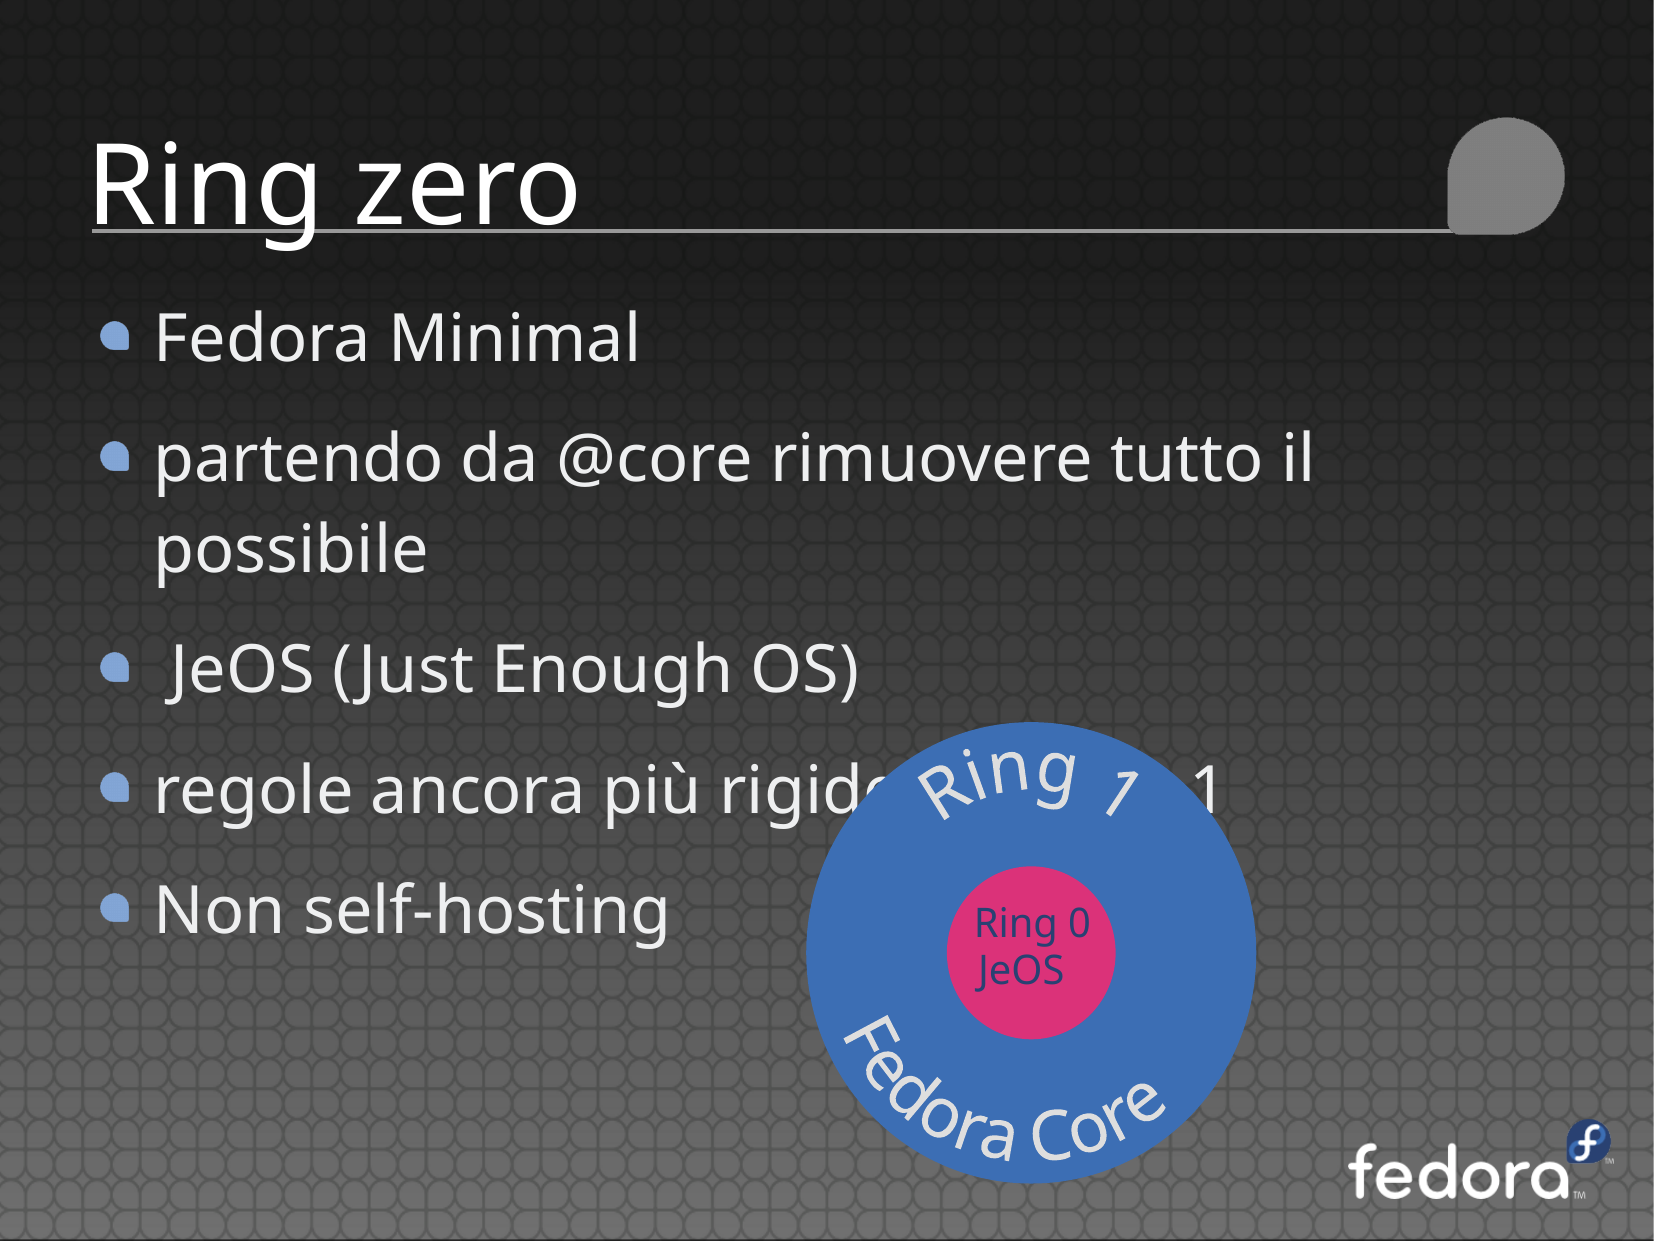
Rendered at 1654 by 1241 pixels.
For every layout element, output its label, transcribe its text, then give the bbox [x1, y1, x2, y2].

list Fedora Minimal partendo da @core rimuovere tutto il possibile JeOS (Just Enough OS) regole ancora più rigide del Ring 1 Non self-hosting [82, 290, 1571, 1109]
picture [0, 0, 1654, 1241]
title Ring zero [86, 112, 1576, 249]
